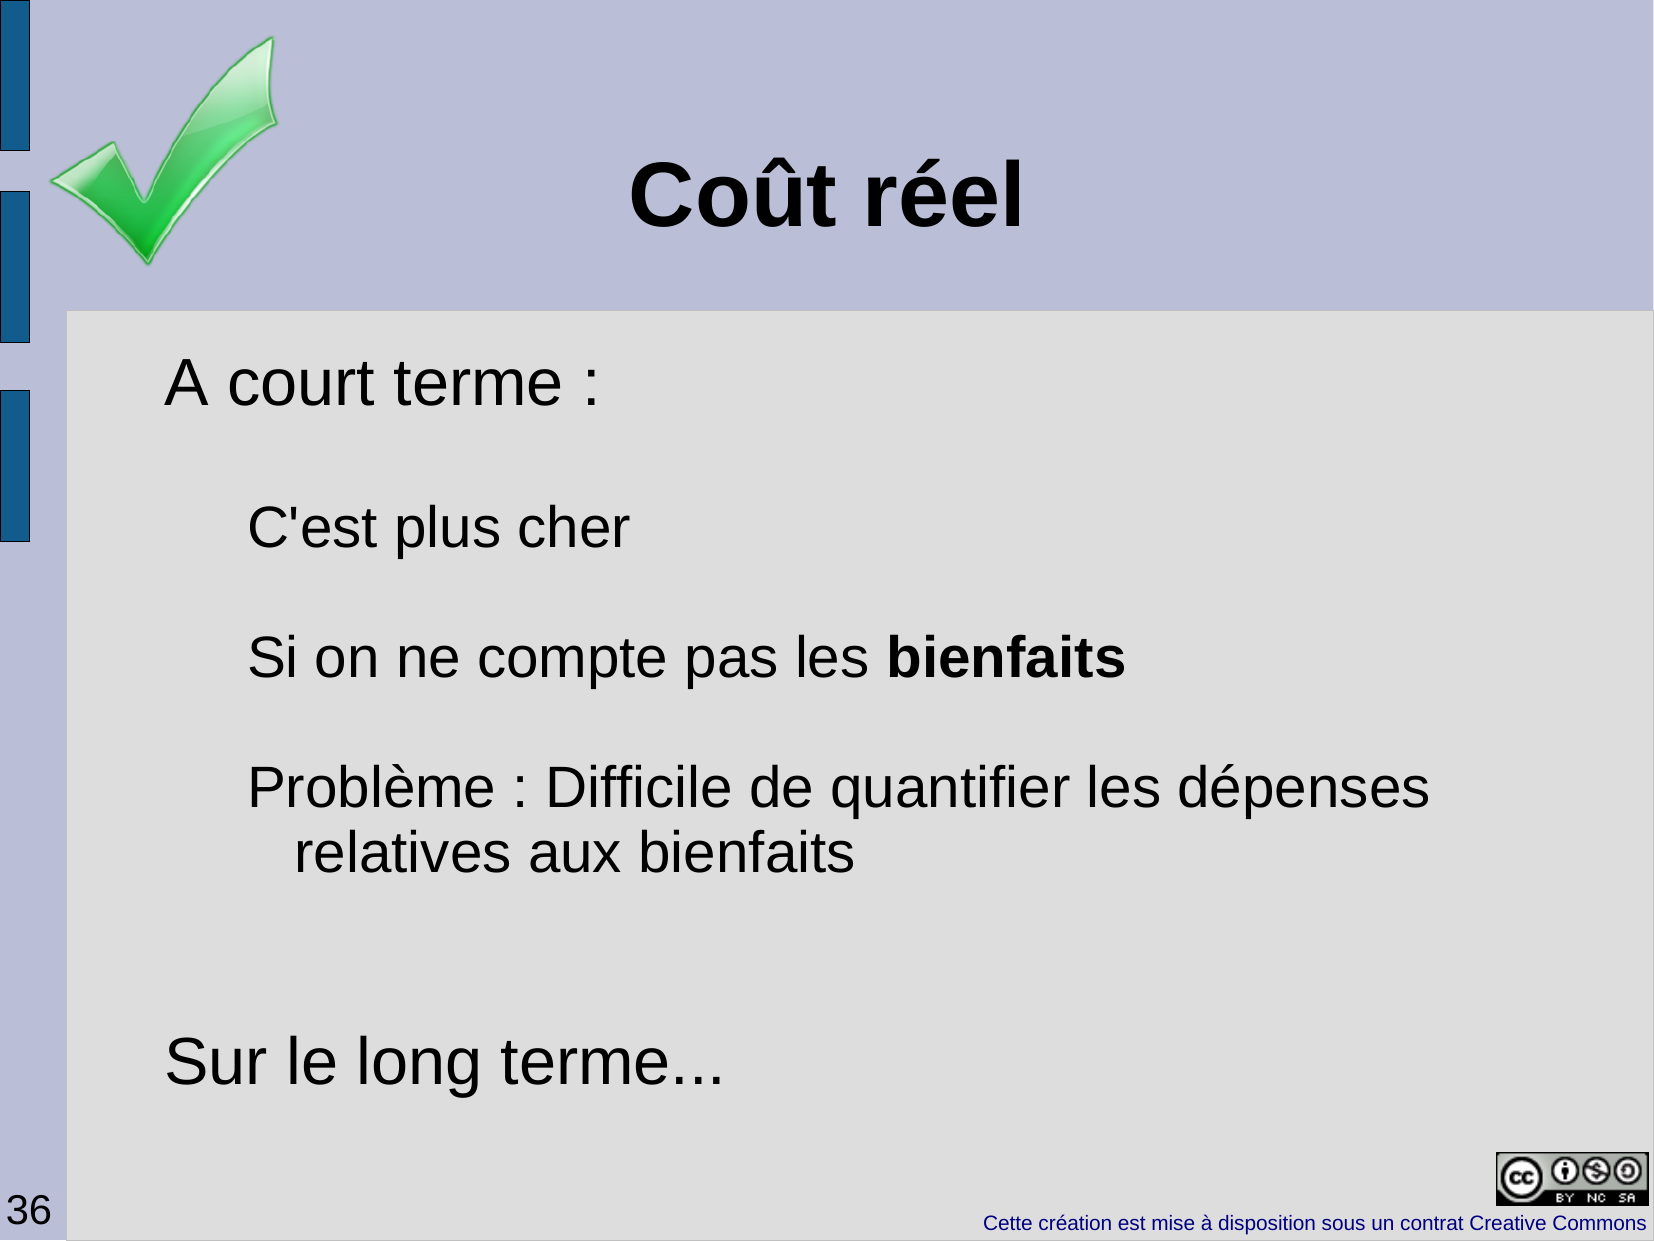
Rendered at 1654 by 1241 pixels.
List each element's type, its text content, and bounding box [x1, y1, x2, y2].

title Coût réel [121, 91, 1534, 299]
picture [41, 29, 284, 272]
picture [1496, 1152, 1649, 1206]
list A court terme : C'est plus cher Si on ne compte pas les bienfaits Problème : Difficile de quantifier les dépenses relatives aux bienfaits Sur le long terme... [152, 344, 1534, 1127]
